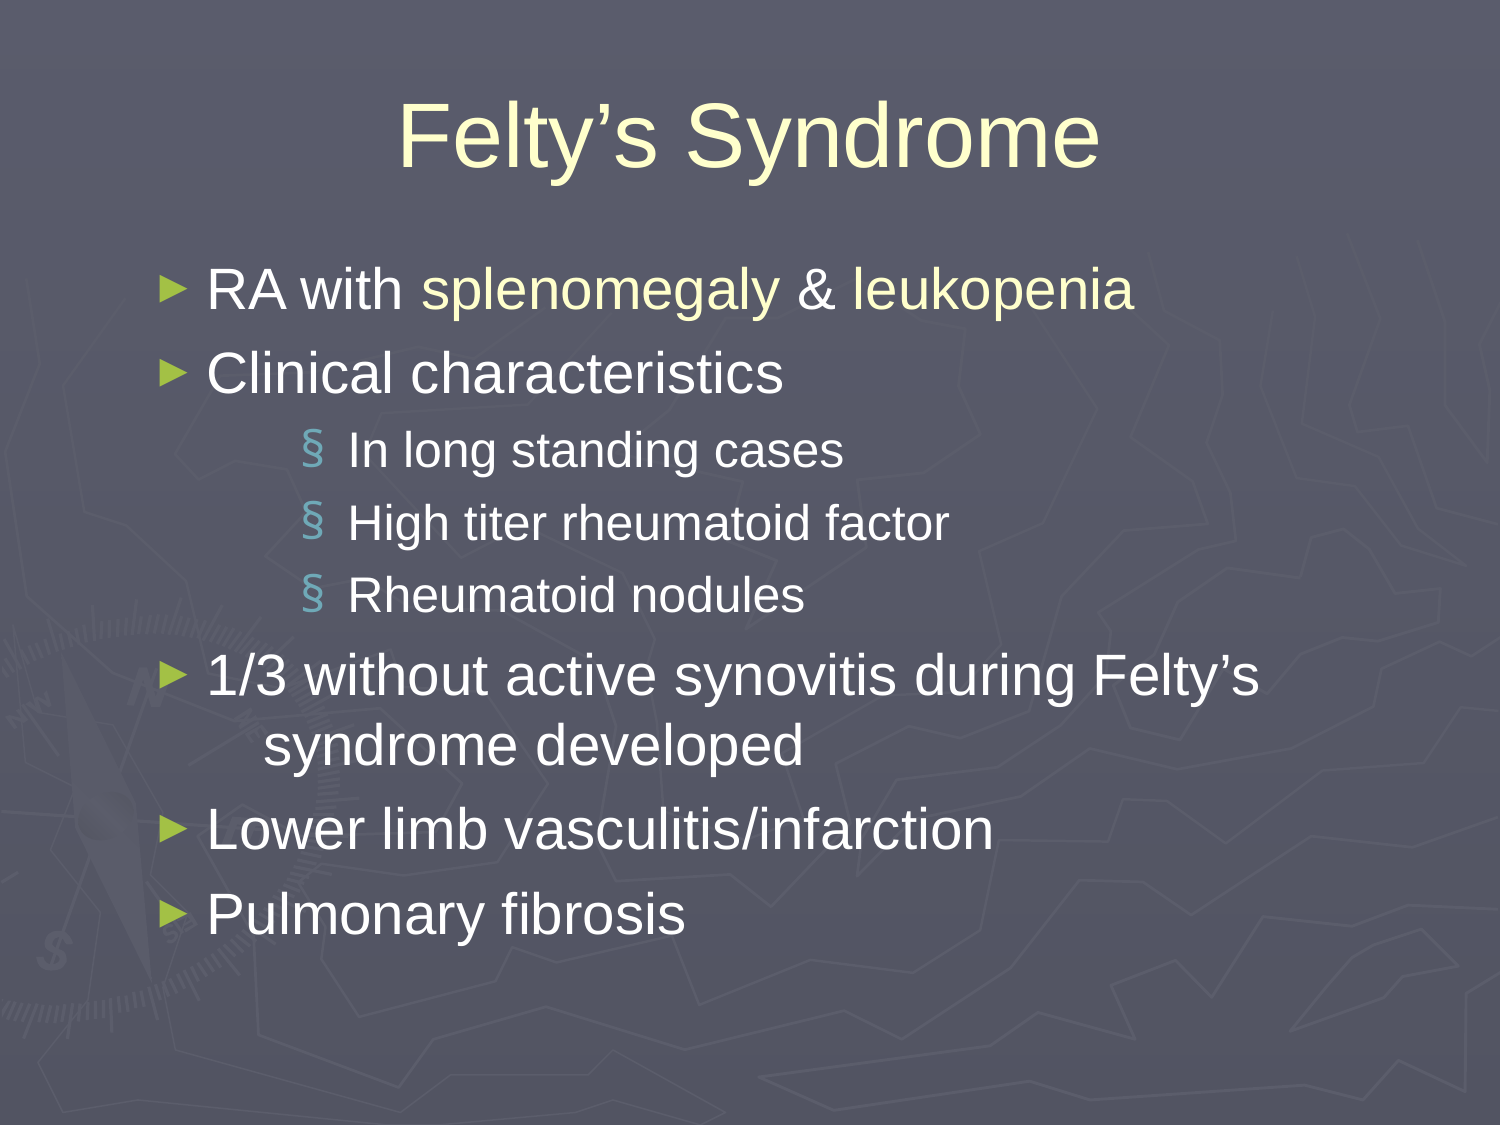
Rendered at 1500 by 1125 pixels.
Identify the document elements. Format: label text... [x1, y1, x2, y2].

list RA with splenomegaly & leukopenia Clinical characteristics In long standing cases High titer rheumatoid factor Rheumatoid nodules 1/3 without active synovitis during Felty’s syndrome developed Lower limb vasculitis/infarction Pulmonary fibrosis [135, 243, 1463, 1125]
title Felty’s Syndrome [49, 37, 1451, 225]
